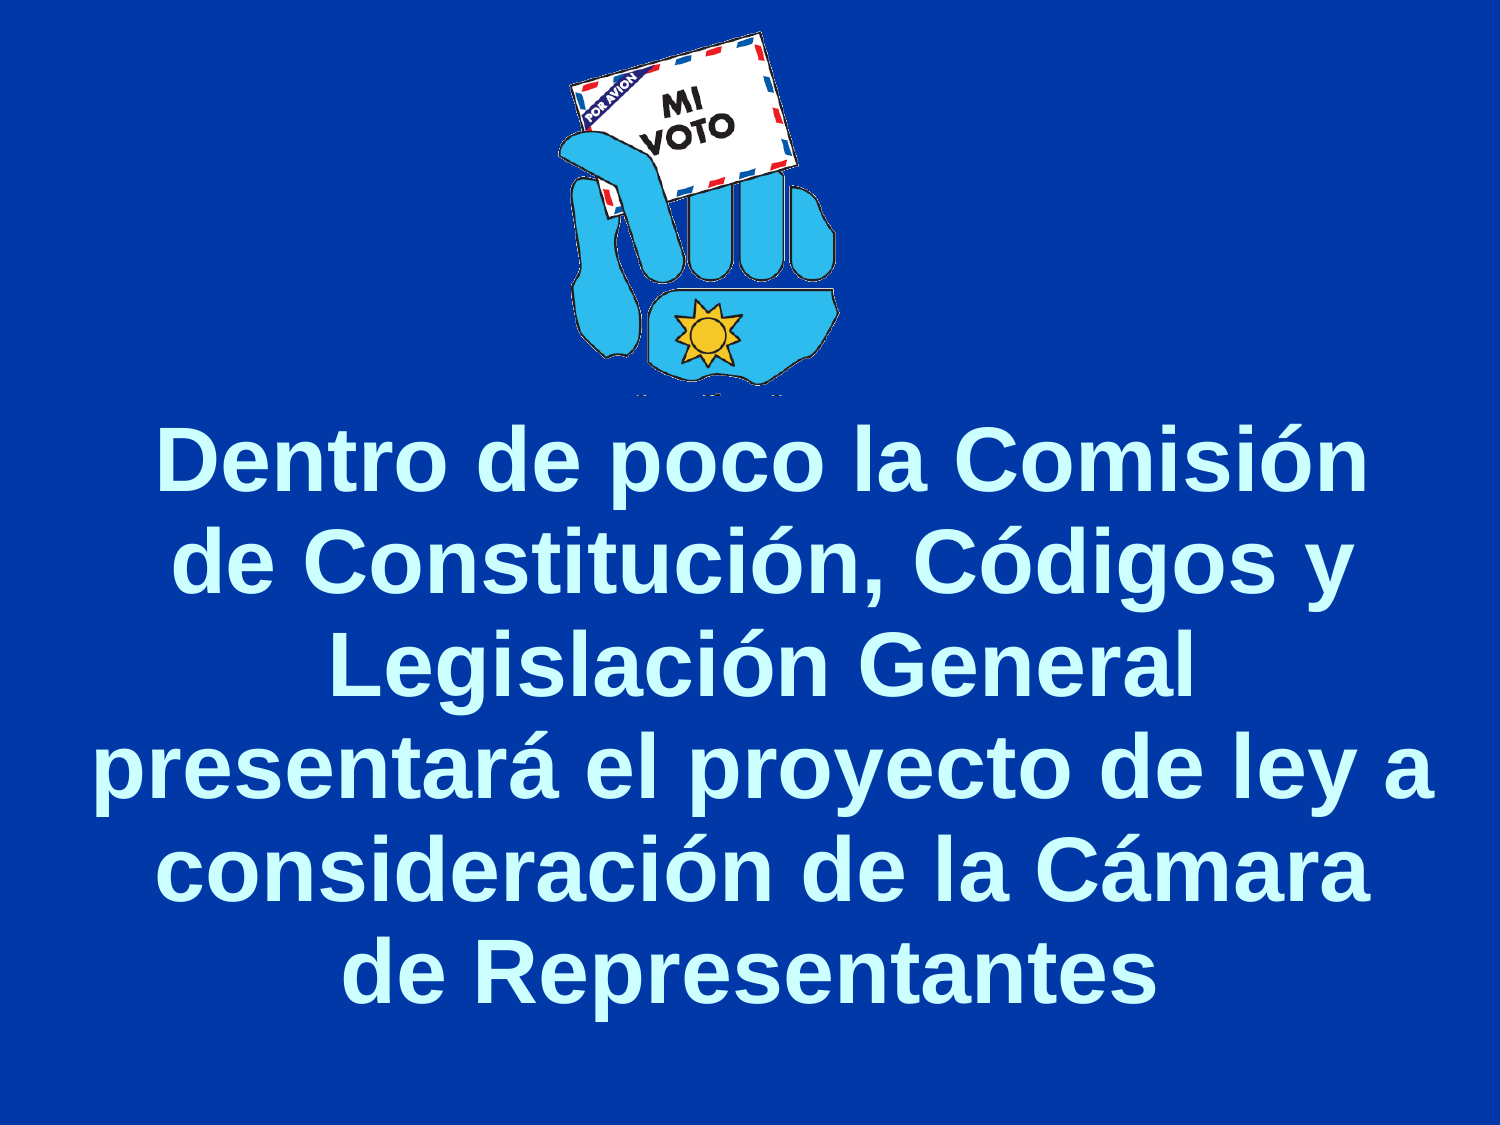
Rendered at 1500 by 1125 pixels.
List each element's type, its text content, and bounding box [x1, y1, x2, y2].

picture [551, 29, 846, 396]
title Dentro de poco la Comisión de Constitución, Códigos y Legislación General presentará el proyecto de ley a consideración de la Cámara de Representantes [88, 408, 1439, 1024]
